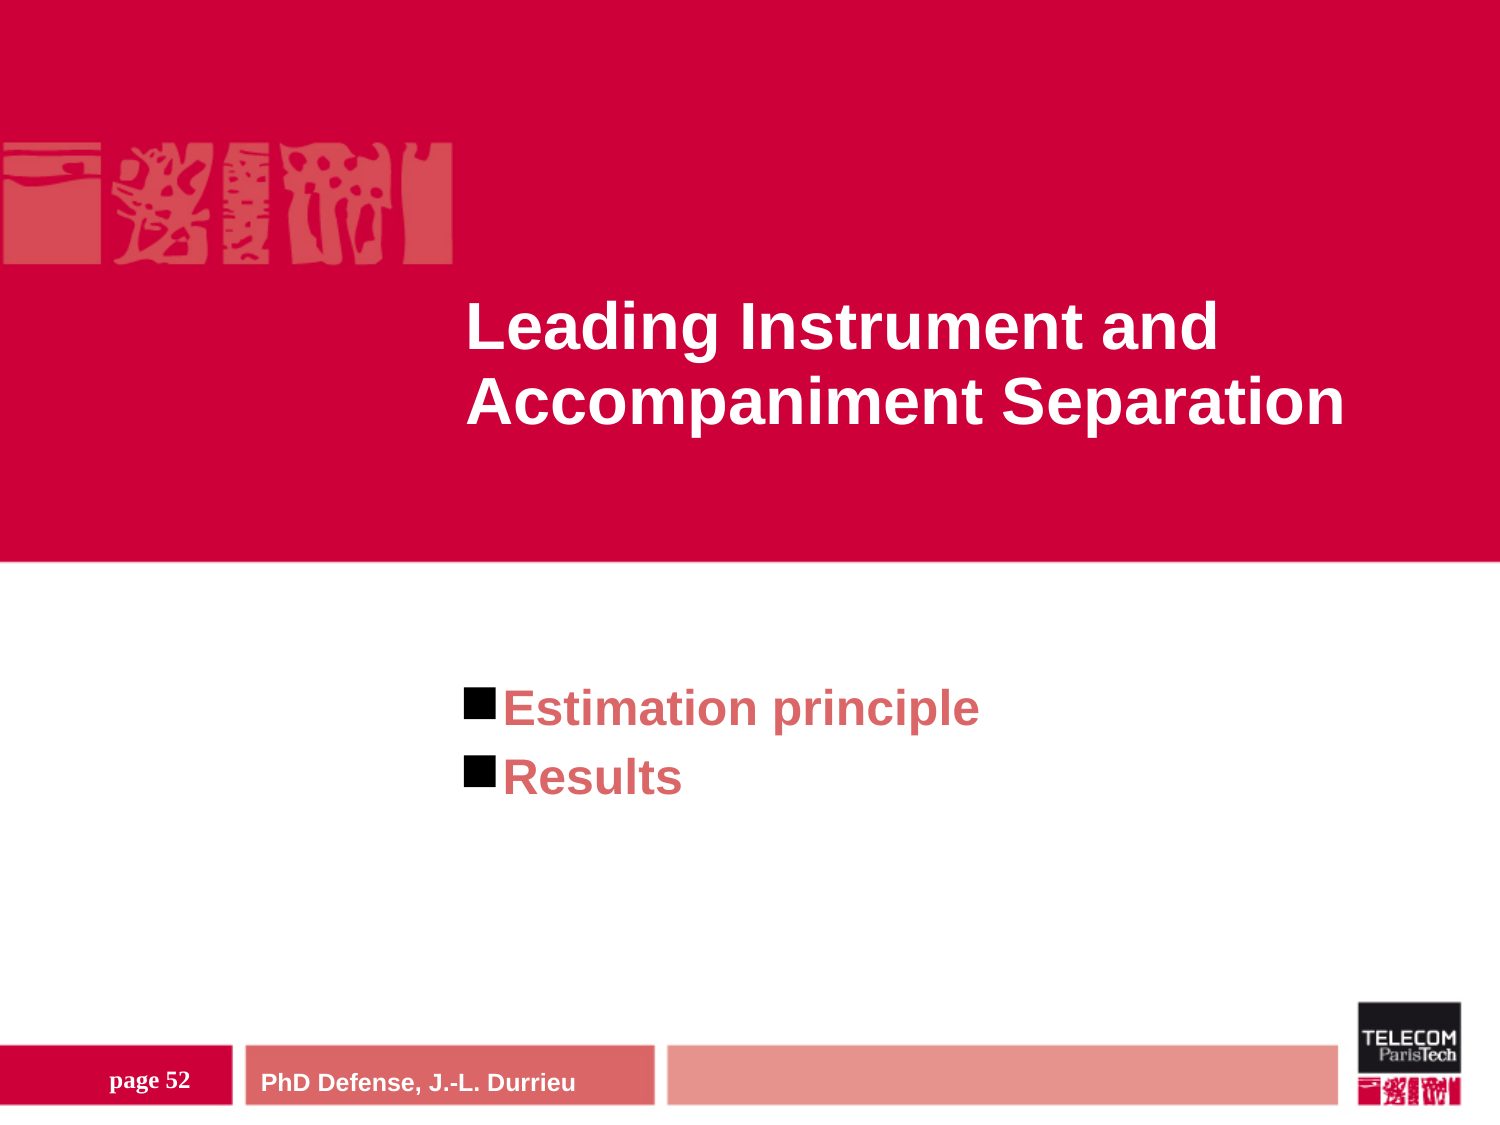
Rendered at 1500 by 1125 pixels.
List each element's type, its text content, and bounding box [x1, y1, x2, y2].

title Leading Instrument and Accompaniment Separation [465, 202, 1459, 526]
list Estimation principle Results [465, 680, 1459, 1125]
picture [0, 0, 1500, 1125]
